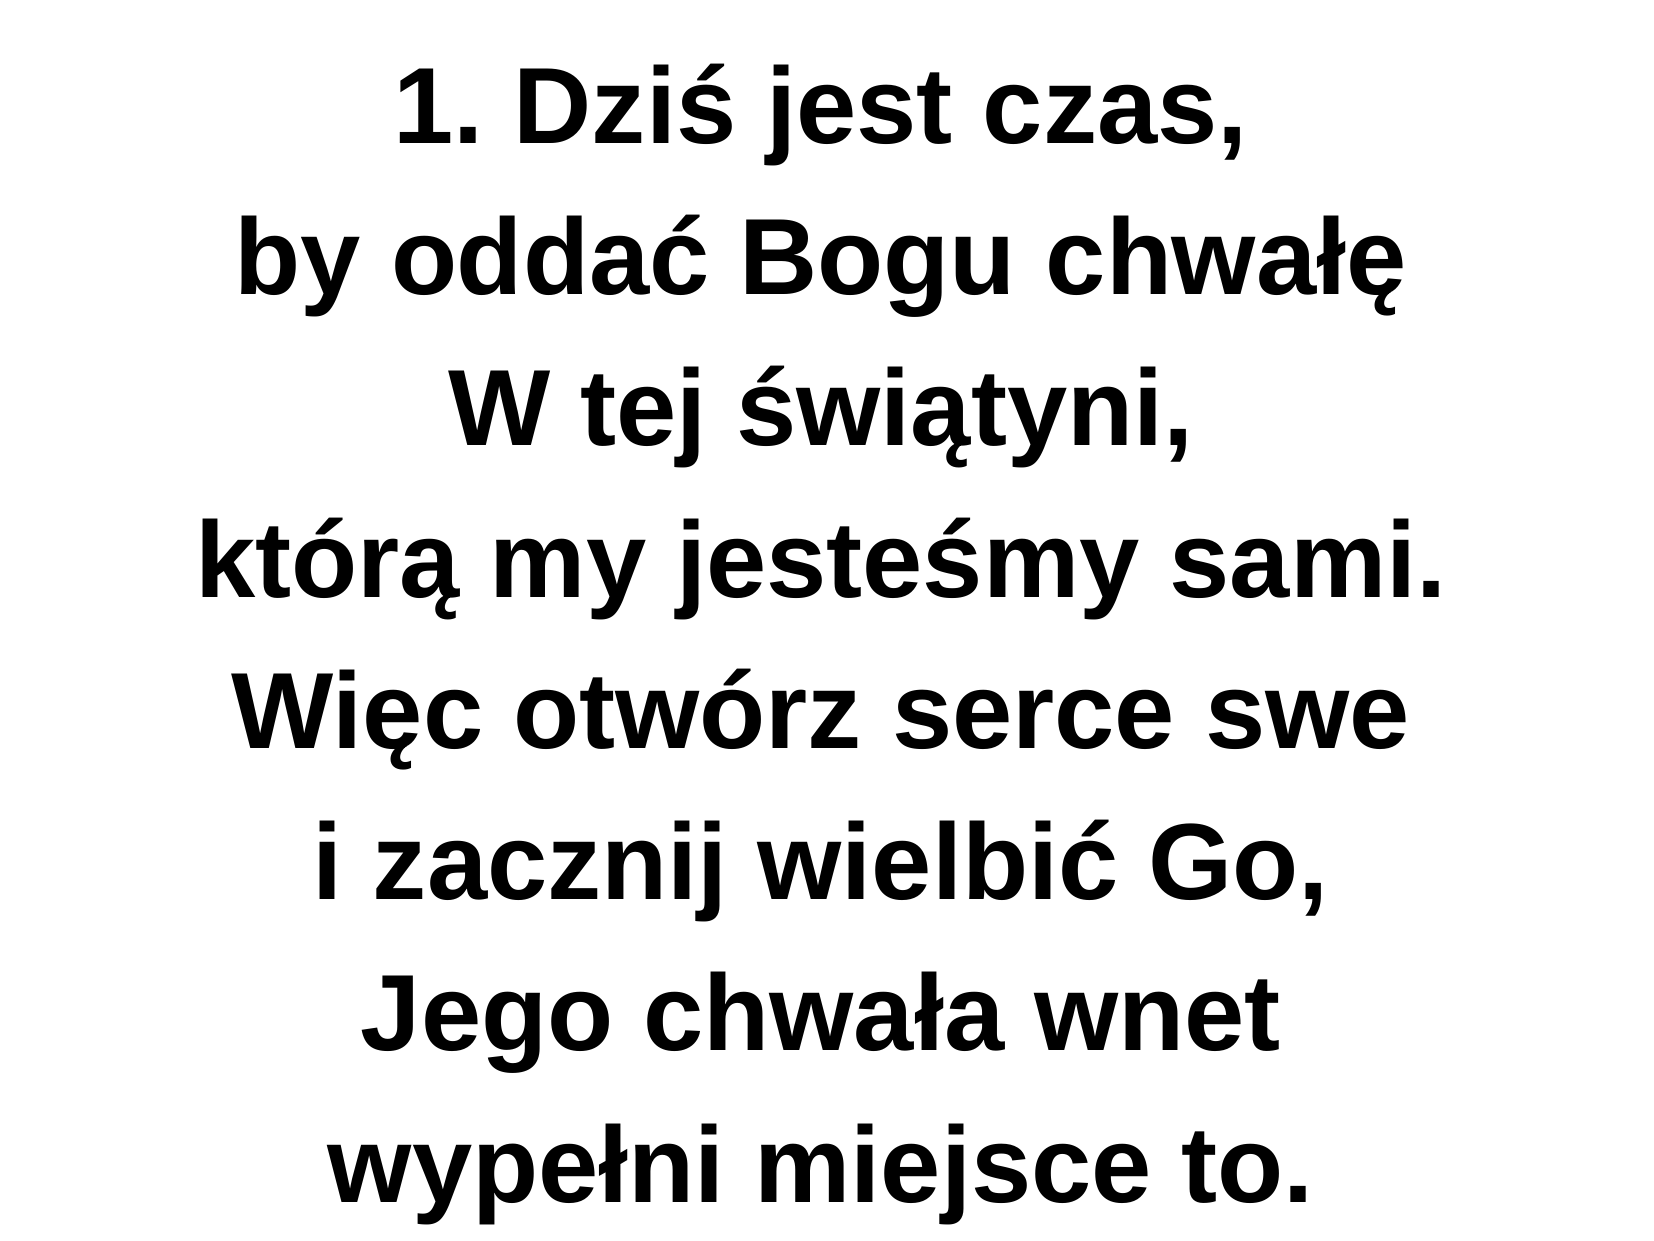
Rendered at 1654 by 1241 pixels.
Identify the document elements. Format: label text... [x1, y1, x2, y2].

subtitle 1. Dziś jest czas, by oddać Bogu chwałę W tej świątyni, którą my jesteśmy sami. Więc otwórz serce swe i zacznij wielbić Go, Jego chwała wnet wypełni miejsce to. [0, 0, 1642, 1241]
